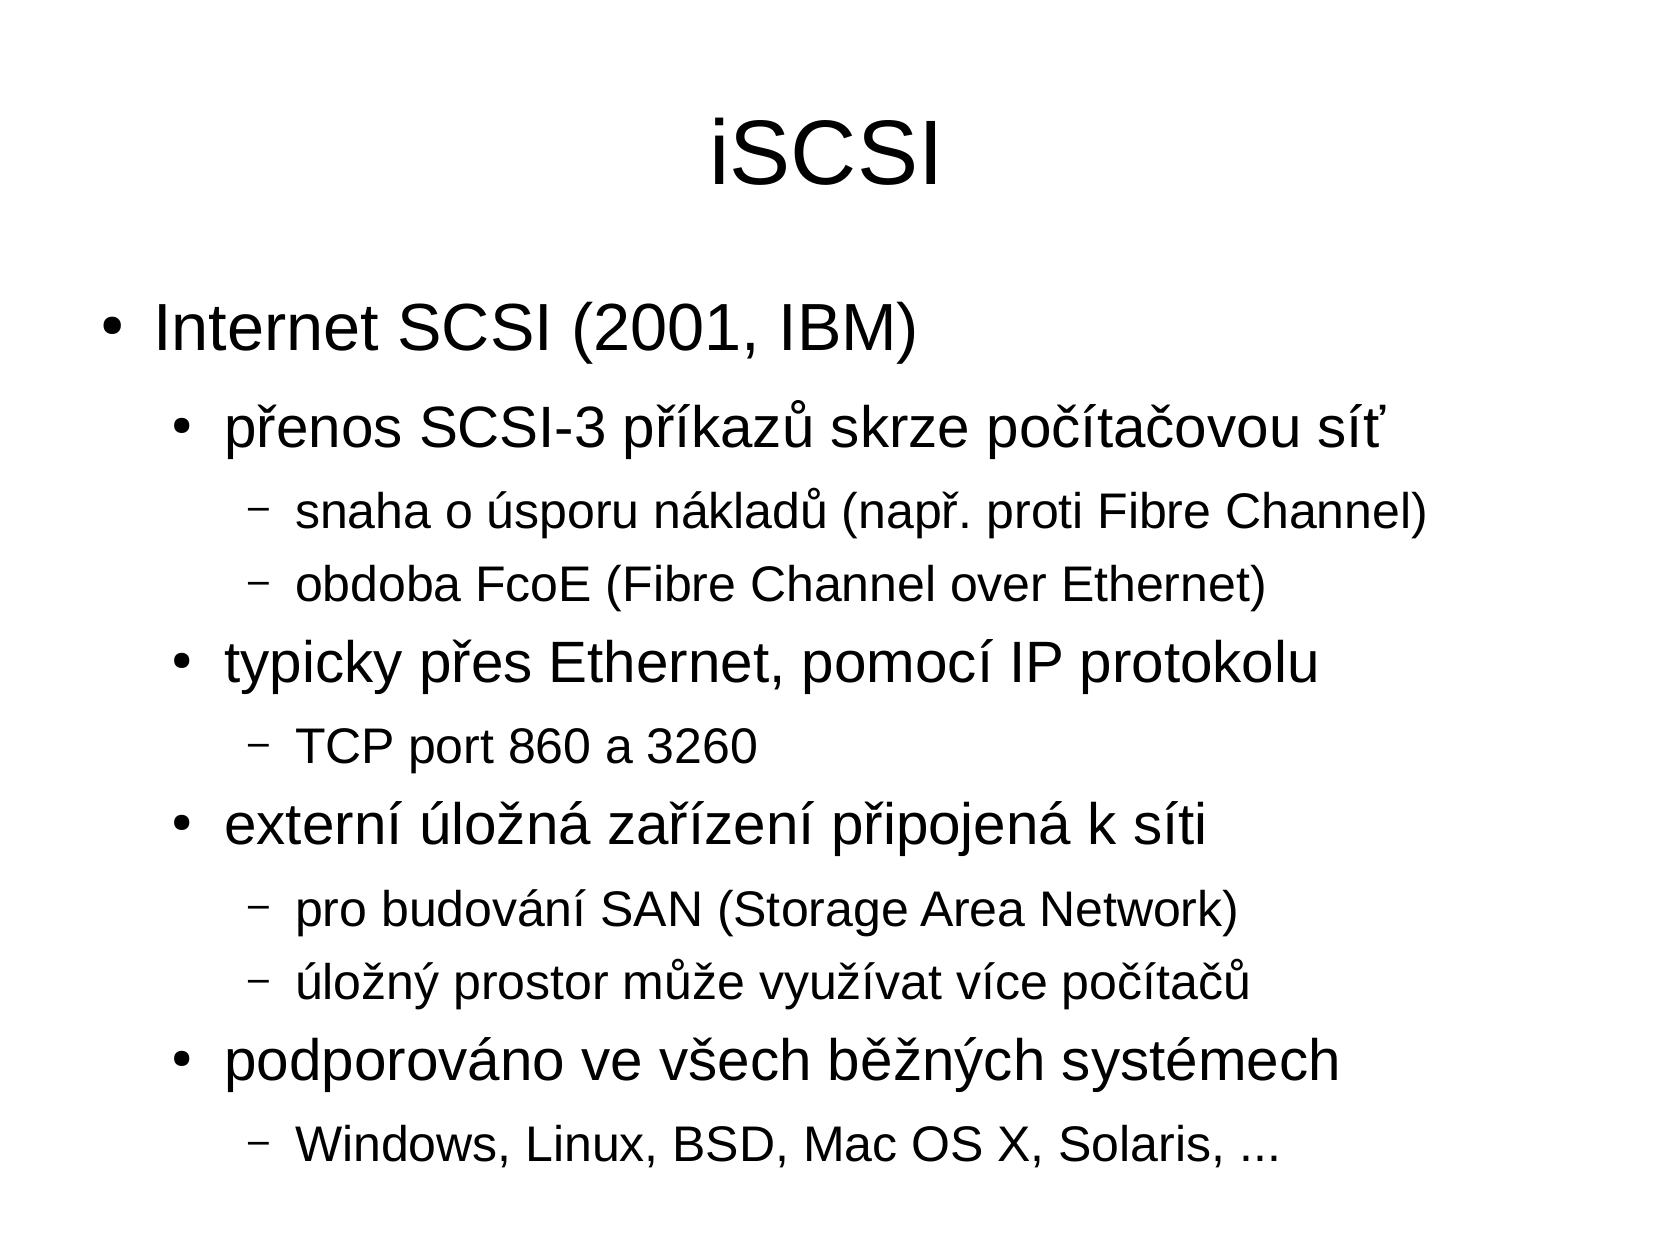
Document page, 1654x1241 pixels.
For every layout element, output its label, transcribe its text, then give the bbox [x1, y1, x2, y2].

title iSCSI [82, 56, 1571, 250]
list Internet SCSI (2001, IBM) přenos SCSI-3 příkazů skrze počítačovou síť snaha o úsporu nákladů (např. proti Fibre Channel) obdoba FcoE (Fibre Channel over Ethernet) typicky přes Ethernet, pomocí IP protokolu TCP port 860 a 3260 externí úložná zařízení připojená k síti pro budování SAN (Storage Area Network) úložný prostor může využívat více počítačů podporováno ve všech běžných systémech Windows, Linux, BSD, Mac OS X, Solaris, ... [82, 290, 1571, 1173]
